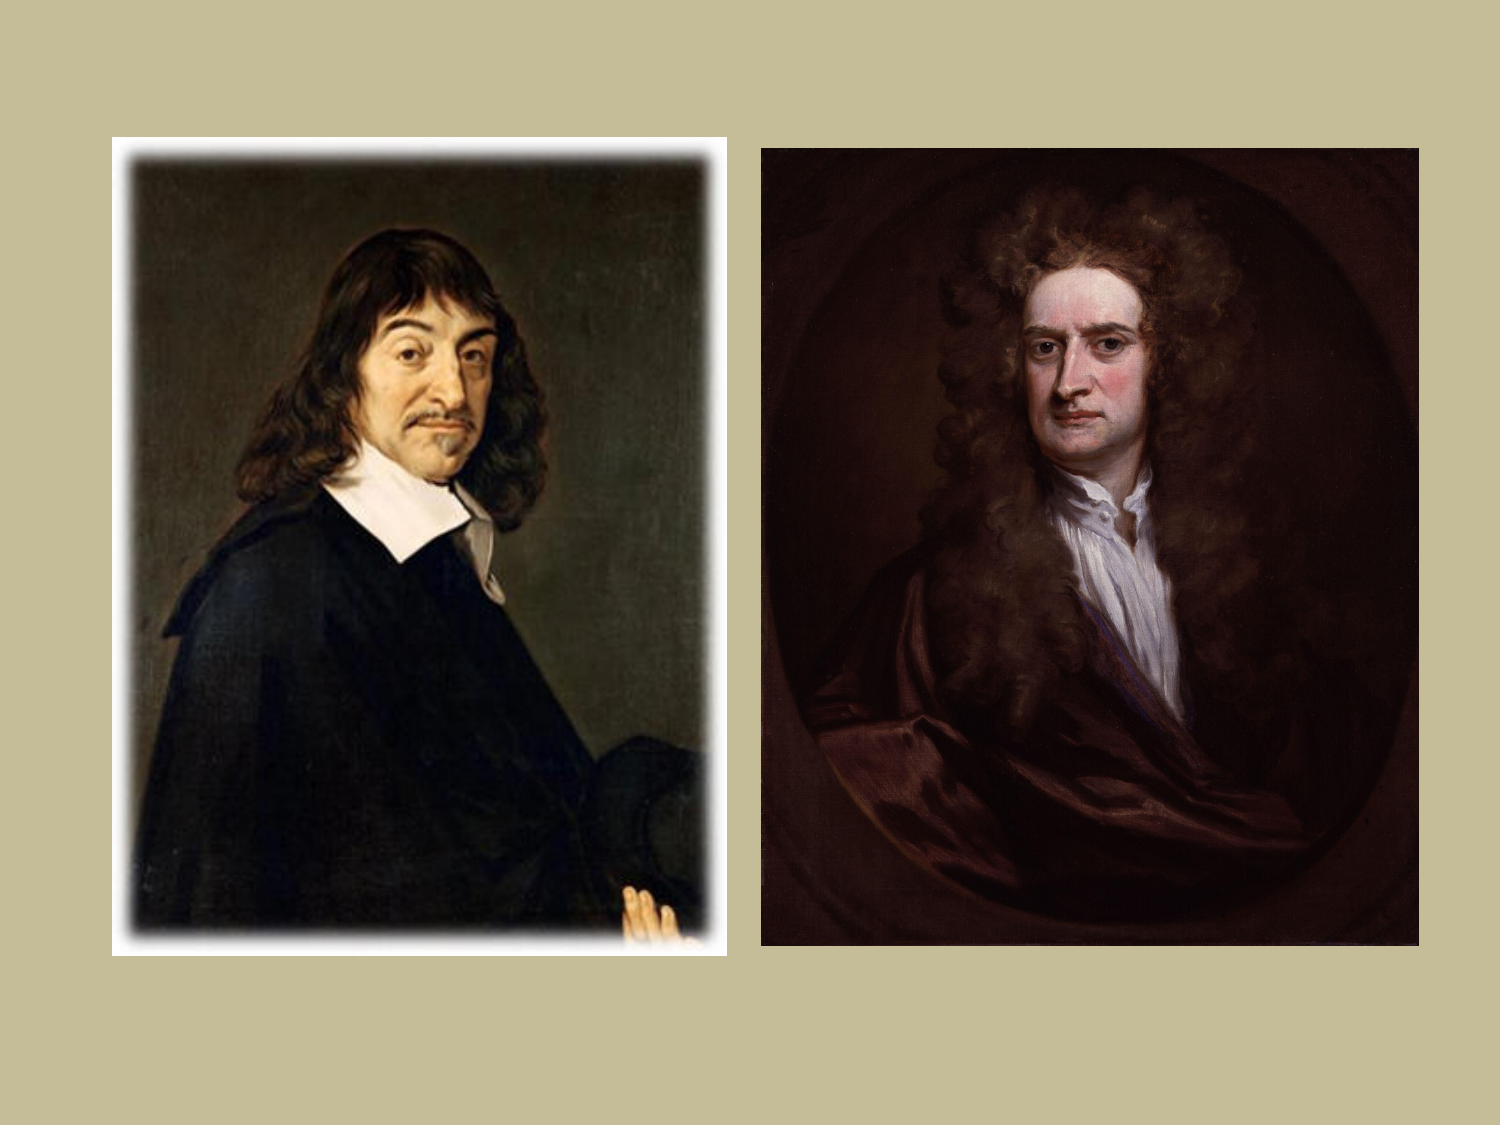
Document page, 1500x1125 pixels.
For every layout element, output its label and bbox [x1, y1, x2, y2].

picture [112, 137, 727, 956]
picture [761, 148, 1419, 946]
